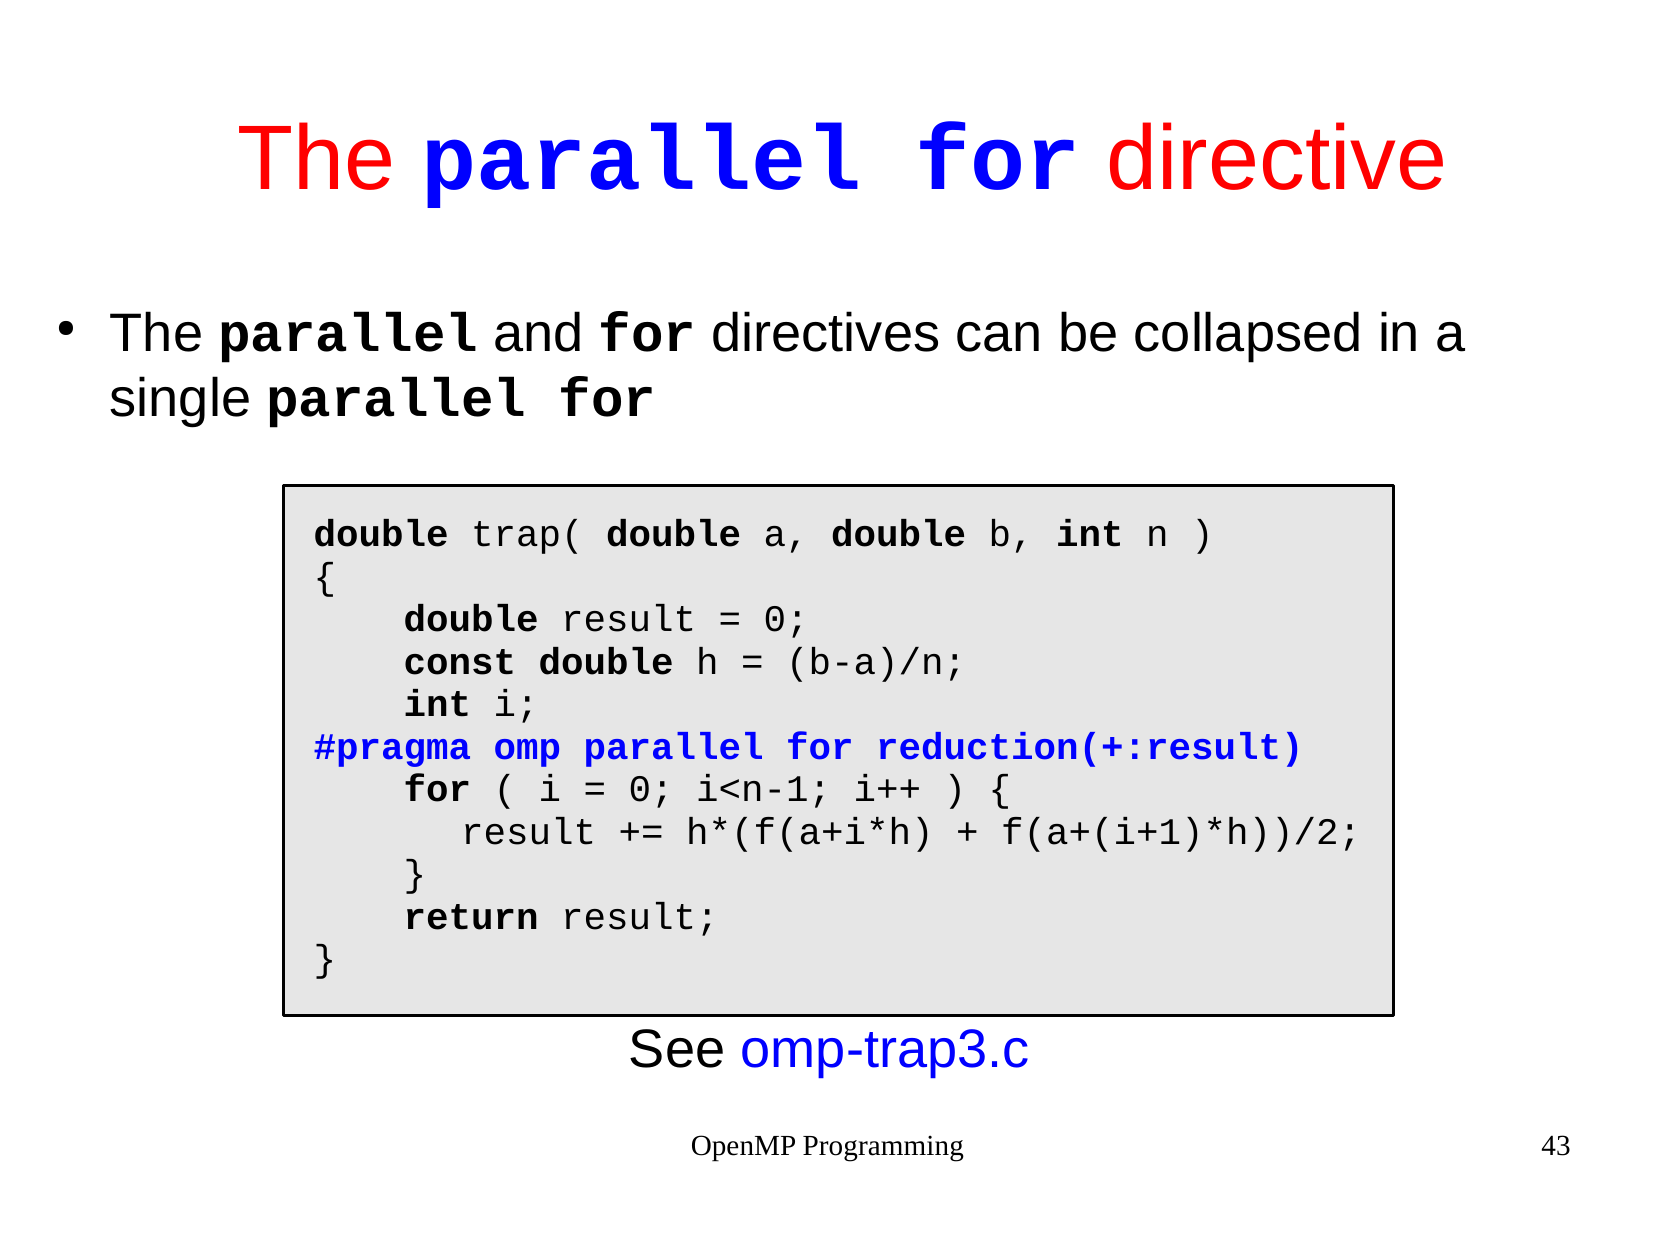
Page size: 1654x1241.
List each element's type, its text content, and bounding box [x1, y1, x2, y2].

text_box See omp-trap3.c [614, 1011, 1063, 1087]
text_box double trap( double a, double b, int n ) { double result = 0; const double h = (b-a)/n; int i; #pragma omp parallel for reduction(+:result) for ( i = 0; i<n-1; i++ ) { result += h*(f(a+i*h) + f(a+(i+1)*h))/2; } return result; } [283, 485, 1394, 1016]
list The parallel and for directives can be collapsed in a single parallel for [23, 290, 1619, 1109]
title The parallel for directive [82, 49, 1571, 257]
